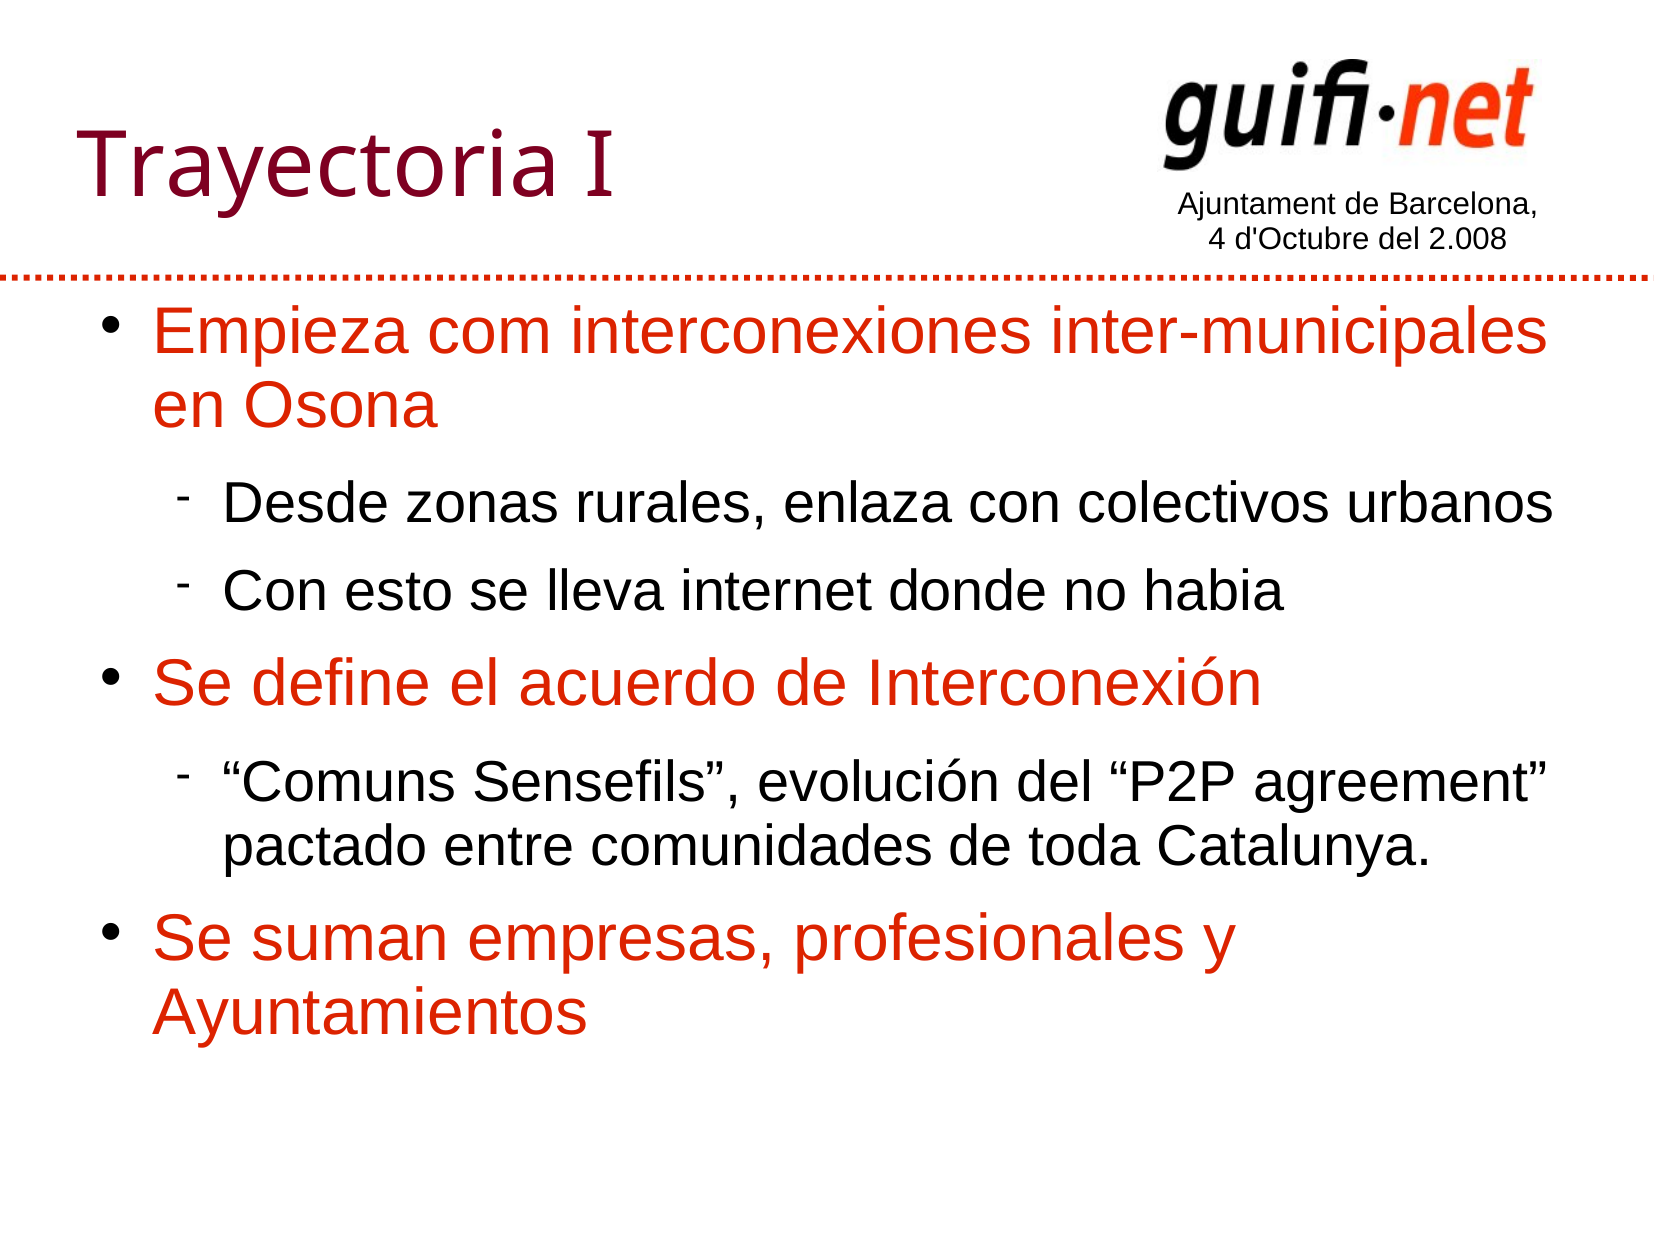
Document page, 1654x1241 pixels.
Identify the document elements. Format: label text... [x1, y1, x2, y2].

title Trayectoria I [76, 66, 1152, 259]
list Empieza com interconexiones inter-municipales en Osona Desde zonas rurales, enlaza con colectivos urbanos Con esto se lleva internet donde no habia Se define el acuerdo de Interconexión “Comuns Sensefils”, evolución del “P2P agreement” pactado entre comunidades de toda Catalunya. Se suman empresas, profesionales y Ayuntamientos [82, 290, 1571, 1109]
picture [1157, 59, 1542, 172]
